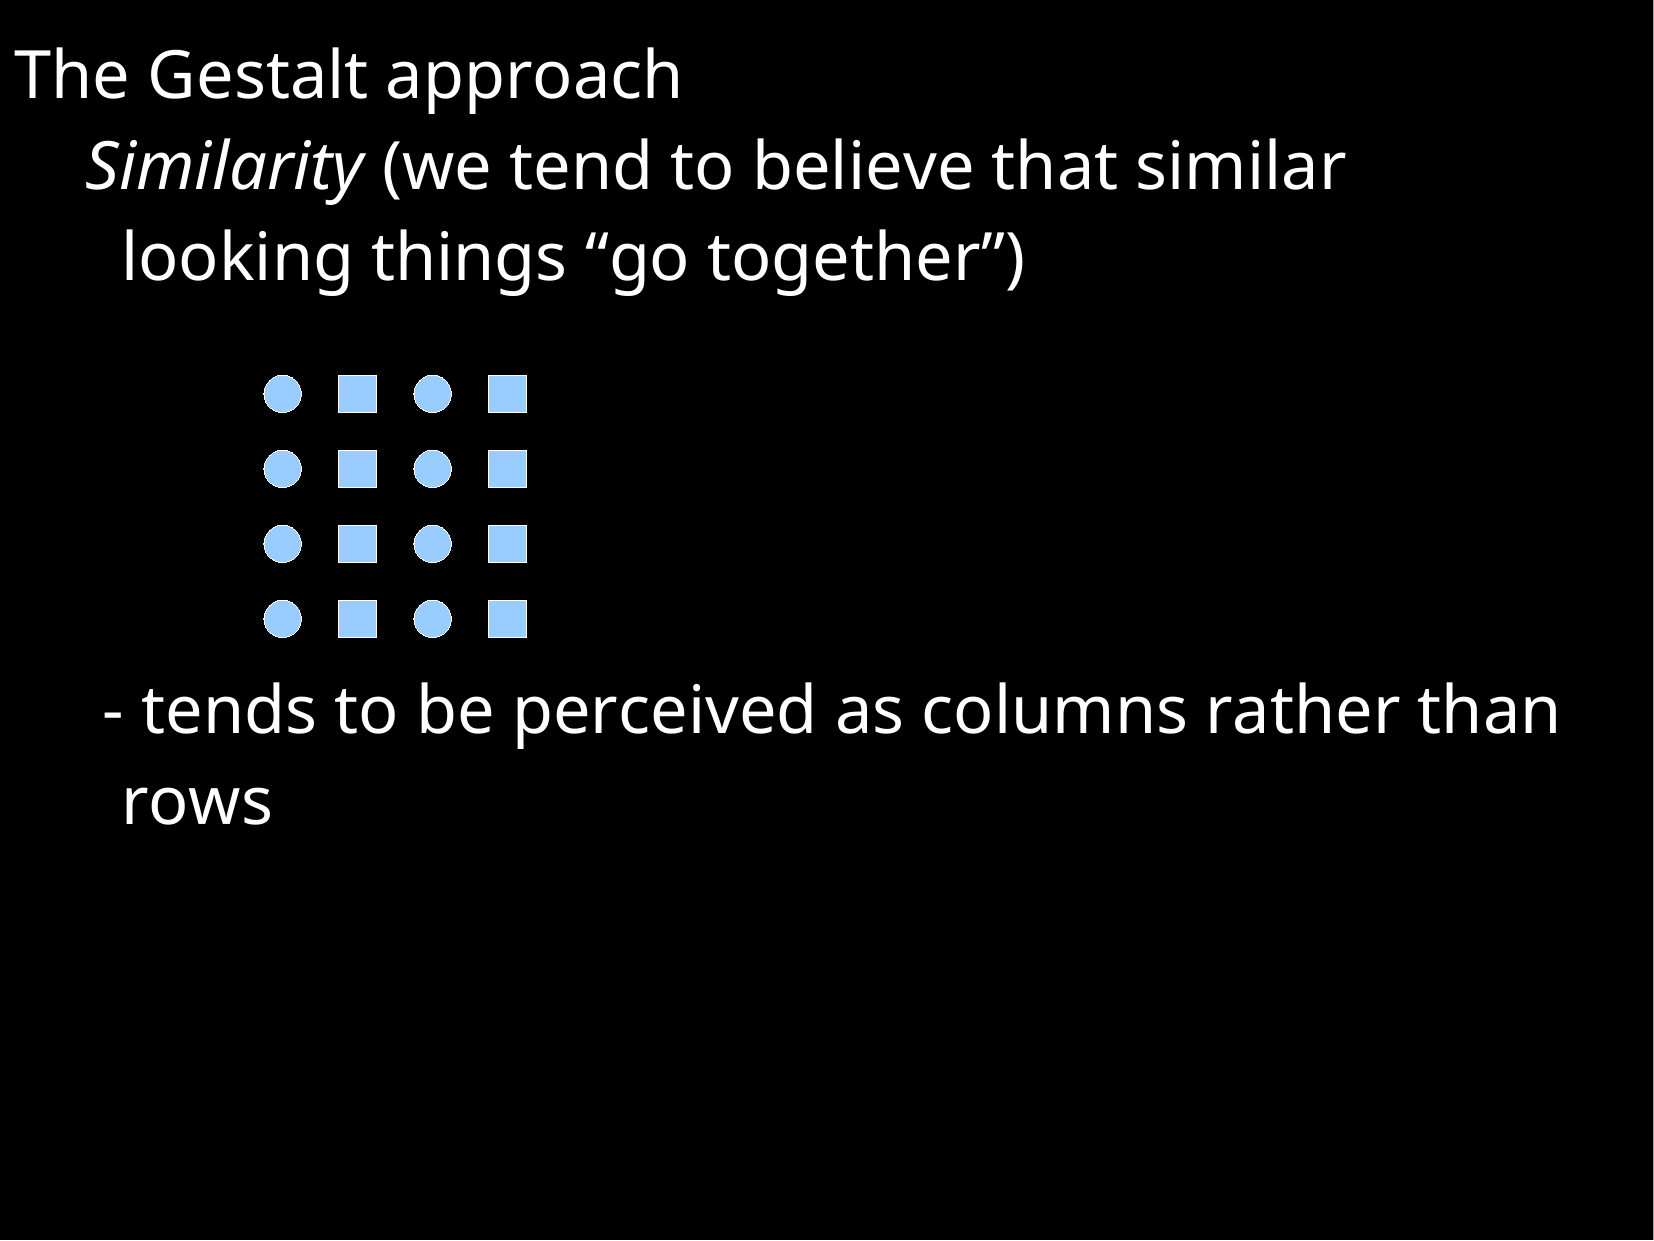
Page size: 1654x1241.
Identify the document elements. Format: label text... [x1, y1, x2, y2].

text_box [263, 450, 302, 488]
text_box [338, 375, 377, 413]
text_box [338, 450, 377, 488]
text_box [263, 375, 302, 413]
text_box [488, 450, 527, 488]
text_box [413, 375, 452, 413]
text_box [413, 450, 452, 488]
text_box [488, 600, 527, 638]
text_box [488, 525, 527, 563]
text_box [338, 600, 377, 638]
text_box [338, 525, 377, 563]
text_box [413, 600, 452, 638]
text_box [263, 525, 302, 563]
text_box [488, 375, 527, 413]
text_box [263, 600, 302, 638]
text_box [413, 525, 452, 563]
text_box The Gestalt approach Similarity (we tend to believe that similar looking things “go together”) - tends to be perceived as columns rather than rows [0, 20, 1613, 958]
